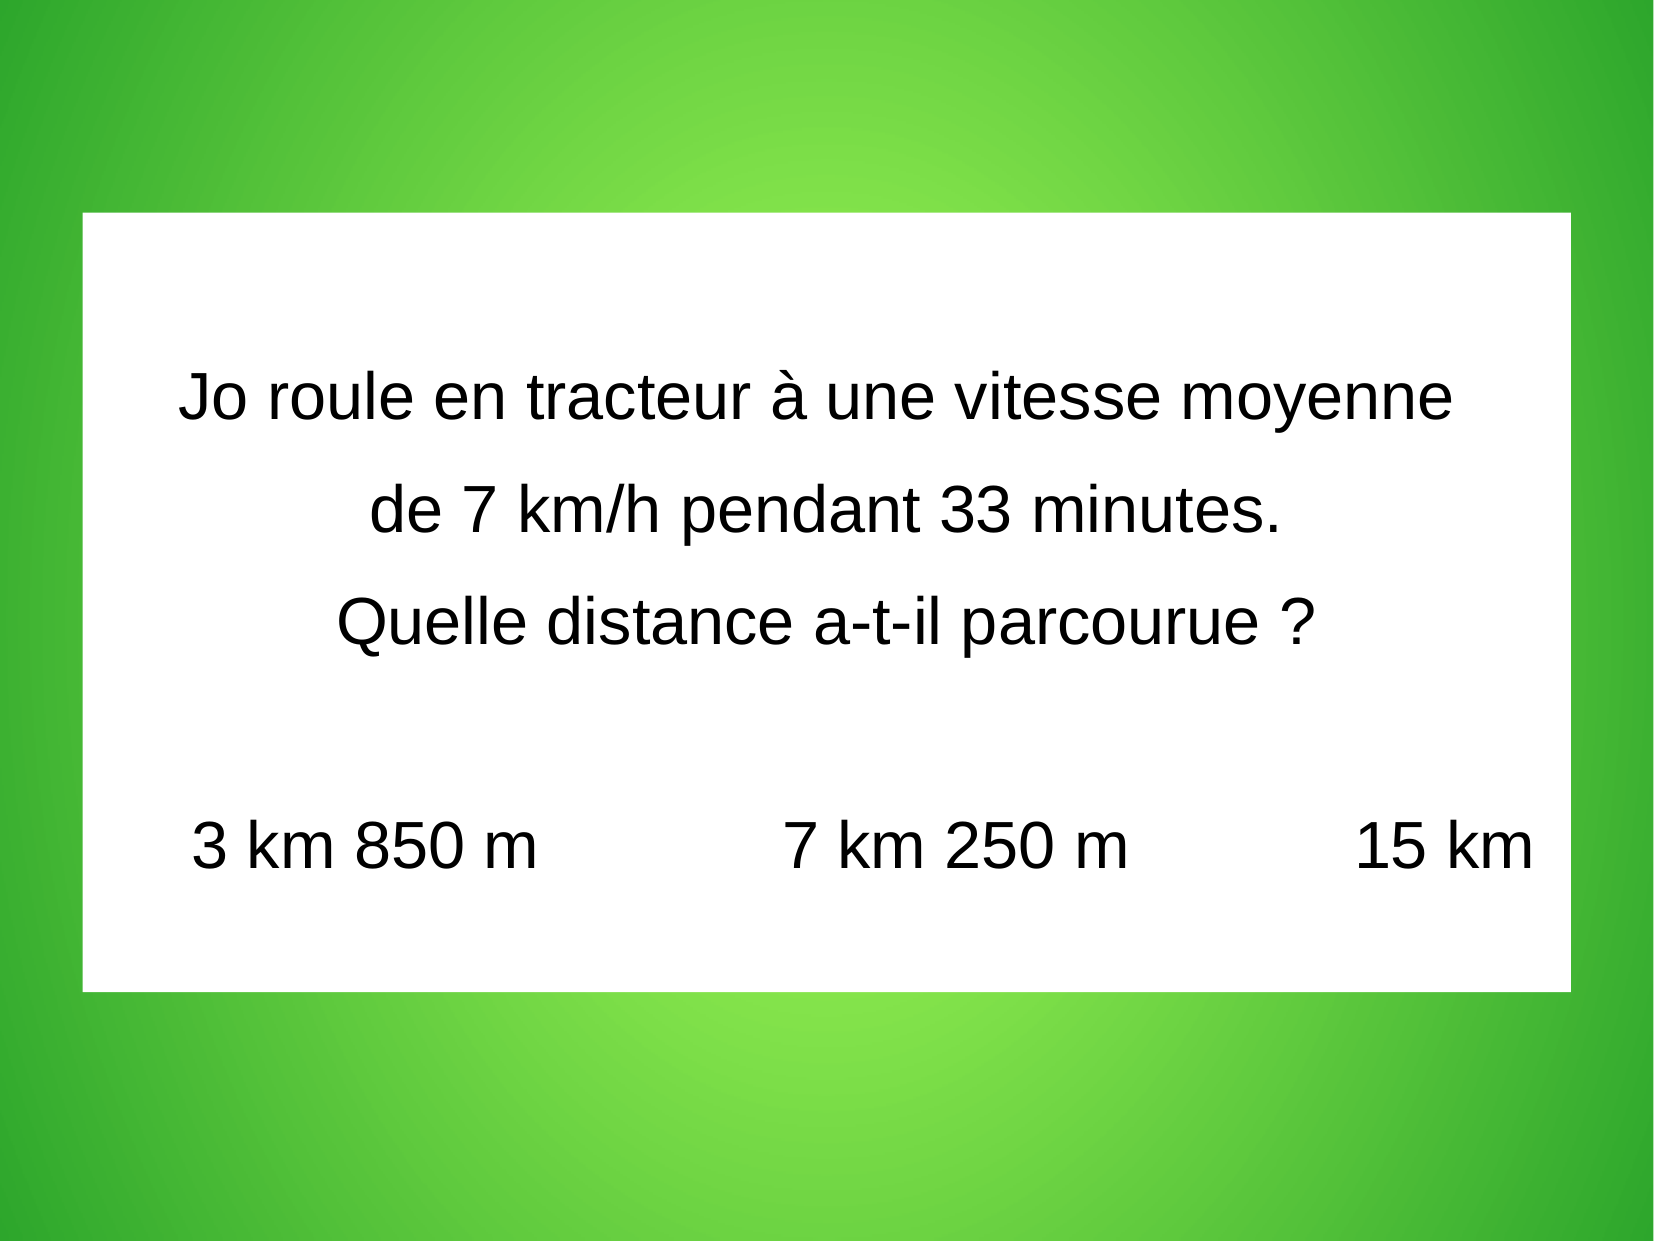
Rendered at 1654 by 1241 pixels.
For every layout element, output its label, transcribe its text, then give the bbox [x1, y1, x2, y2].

picture [0, 0, 1654, 1241]
subtitle Jo roule en tracteur à une vitesse moyenne de 7 km/h pendant 33 minutes. Quelle distance a-t-il parcourue ? 3 km 850 m 7 km 250 m 15 km [82, 212, 1571, 993]
